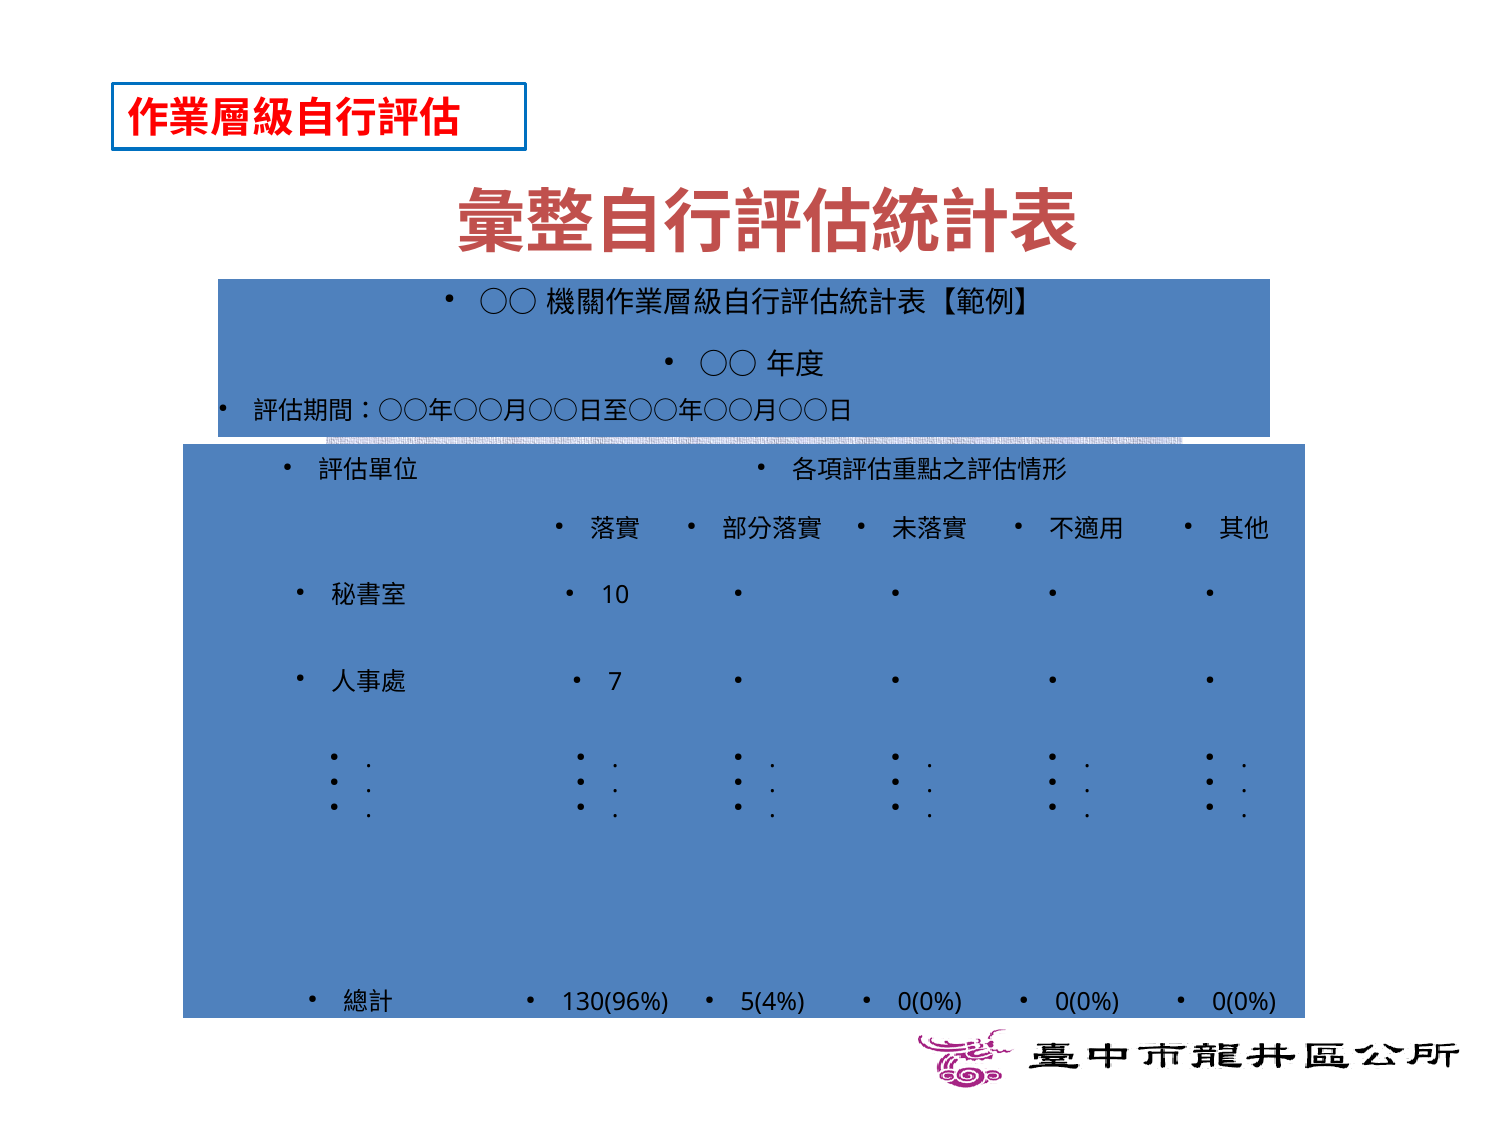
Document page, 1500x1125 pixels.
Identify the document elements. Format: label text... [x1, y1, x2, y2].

table_cell [1148, 569, 1305, 656]
table_cell . . . [519, 750, 676, 976]
table_cell 5(4%) [676, 976, 833, 1018]
table_header ○○機關作業層級自行評估統計表【範例】 [218, 279, 1270, 341]
table_cell [833, 569, 991, 656]
table_cell 0(0%) [1148, 976, 1305, 1018]
table_cell [676, 569, 833, 656]
table_header 評估單位 [183, 444, 519, 569]
table_cell 0(0%) [991, 976, 1148, 1018]
table_cell 總計 [183, 976, 519, 1018]
table_cell ○○年度 [218, 341, 1270, 385]
table_cell 0(0%) [833, 976, 991, 1018]
table_cell . . . [833, 750, 991, 976]
table_cell [676, 656, 833, 750]
table_cell . . . [676, 750, 833, 976]
table_cell 7 [519, 656, 676, 750]
table_cell 人事處 [183, 656, 519, 750]
table_cell [833, 656, 991, 750]
table_cell [1148, 656, 1305, 750]
table_cell 部分落實 [676, 503, 833, 569]
table_cell 未落實 [833, 503, 991, 569]
table_header 各項評估重點之評估情形 [519, 444, 1305, 503]
table_cell 其他 [1148, 503, 1305, 569]
table_cell [991, 656, 1148, 750]
table_cell 評估期間：○○年○○月○○日至○○年○○月○○日 [218, 385, 1270, 437]
table_cell 不適用 [991, 503, 1148, 569]
table_cell . . . [991, 750, 1148, 976]
table_cell 秘書室 [183, 569, 519, 656]
table_cell . . . [1148, 750, 1305, 976]
text_box 作業層級自行評估 [112, 83, 526, 150]
table_cell 130(96%) [519, 976, 676, 1018]
table_cell 落實 [519, 503, 676, 569]
text_box 彙整自行評估統計表 [242, 158, 1294, 275]
table_cell [991, 569, 1148, 656]
table_cell . . . [183, 750, 519, 976]
table_cell 10 [519, 569, 676, 656]
